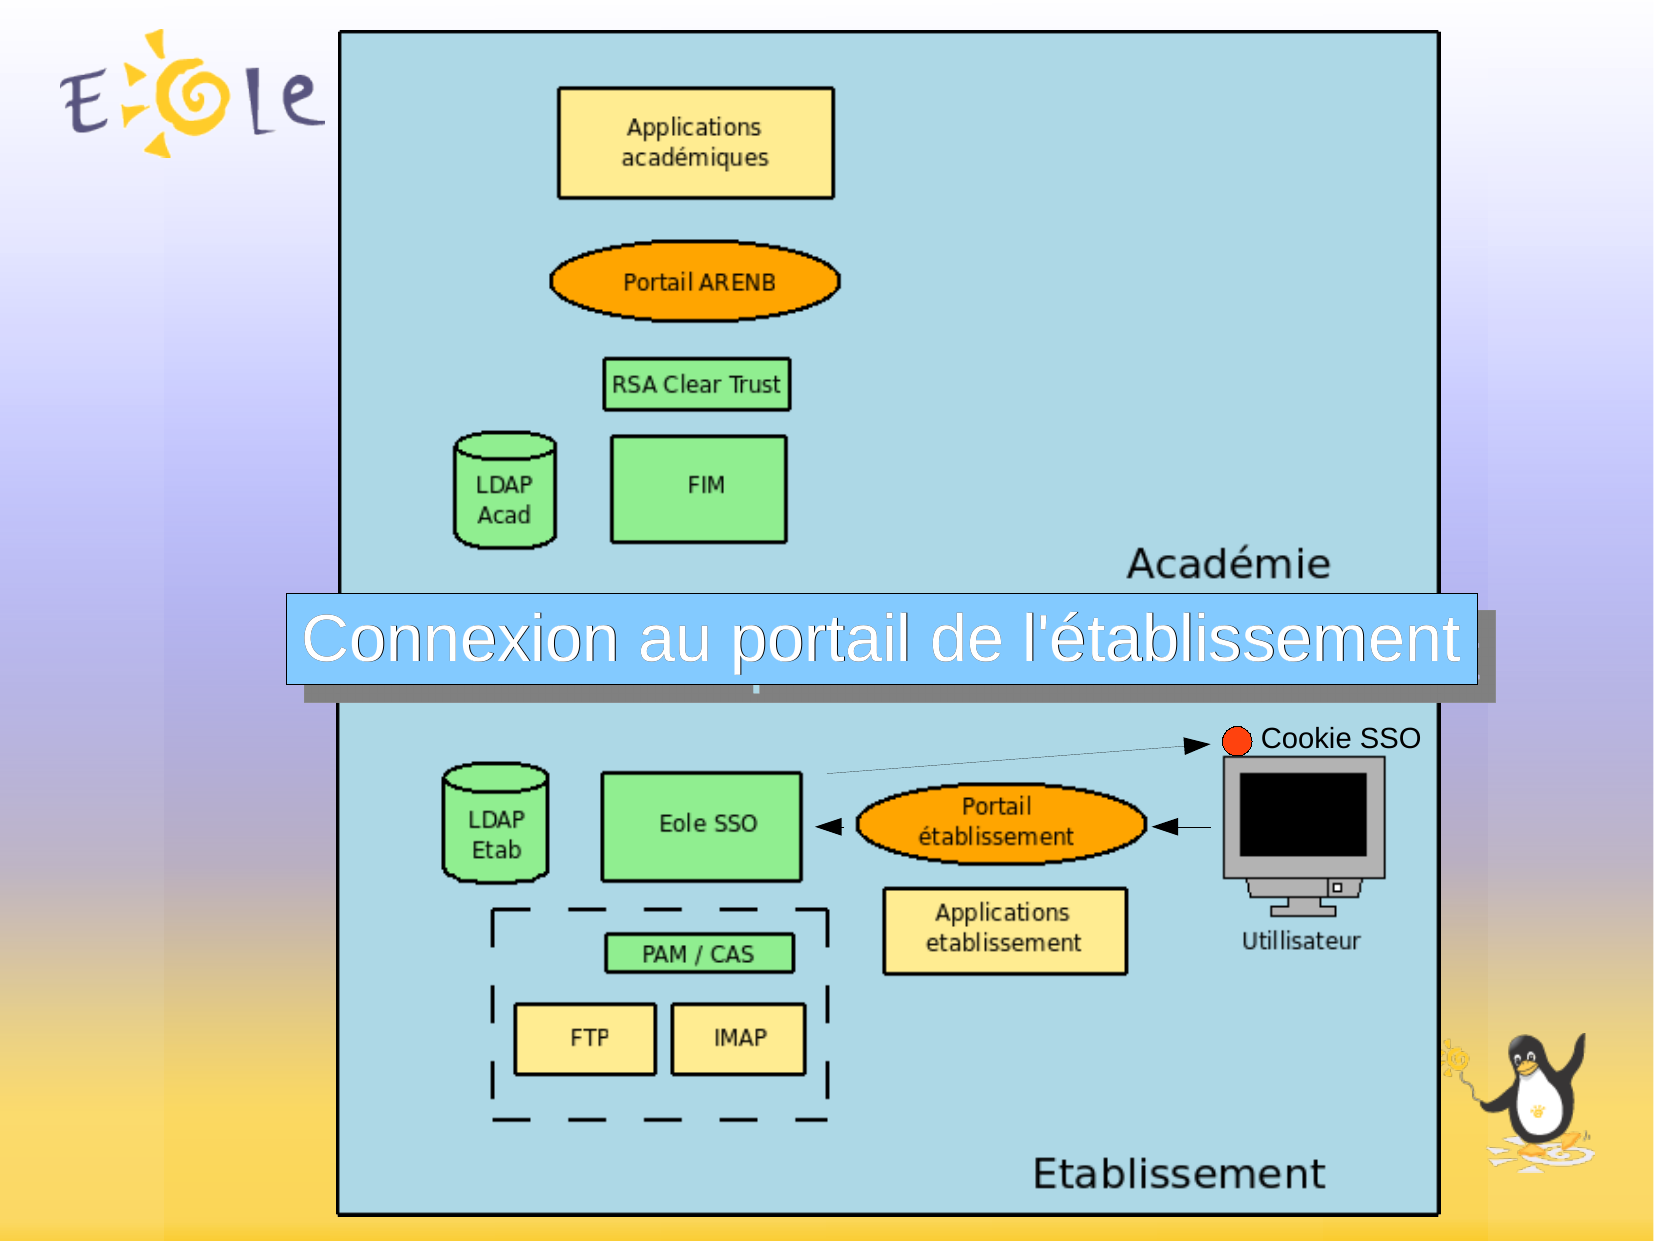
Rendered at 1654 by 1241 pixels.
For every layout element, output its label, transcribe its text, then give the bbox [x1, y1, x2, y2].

text_box Connexion au portail de l'établissement [286, 593, 1478, 685]
text_box [1222, 726, 1253, 756]
picture [0, 0, 1654, 1241]
text_box Cookie SSO [1246, 714, 1437, 764]
